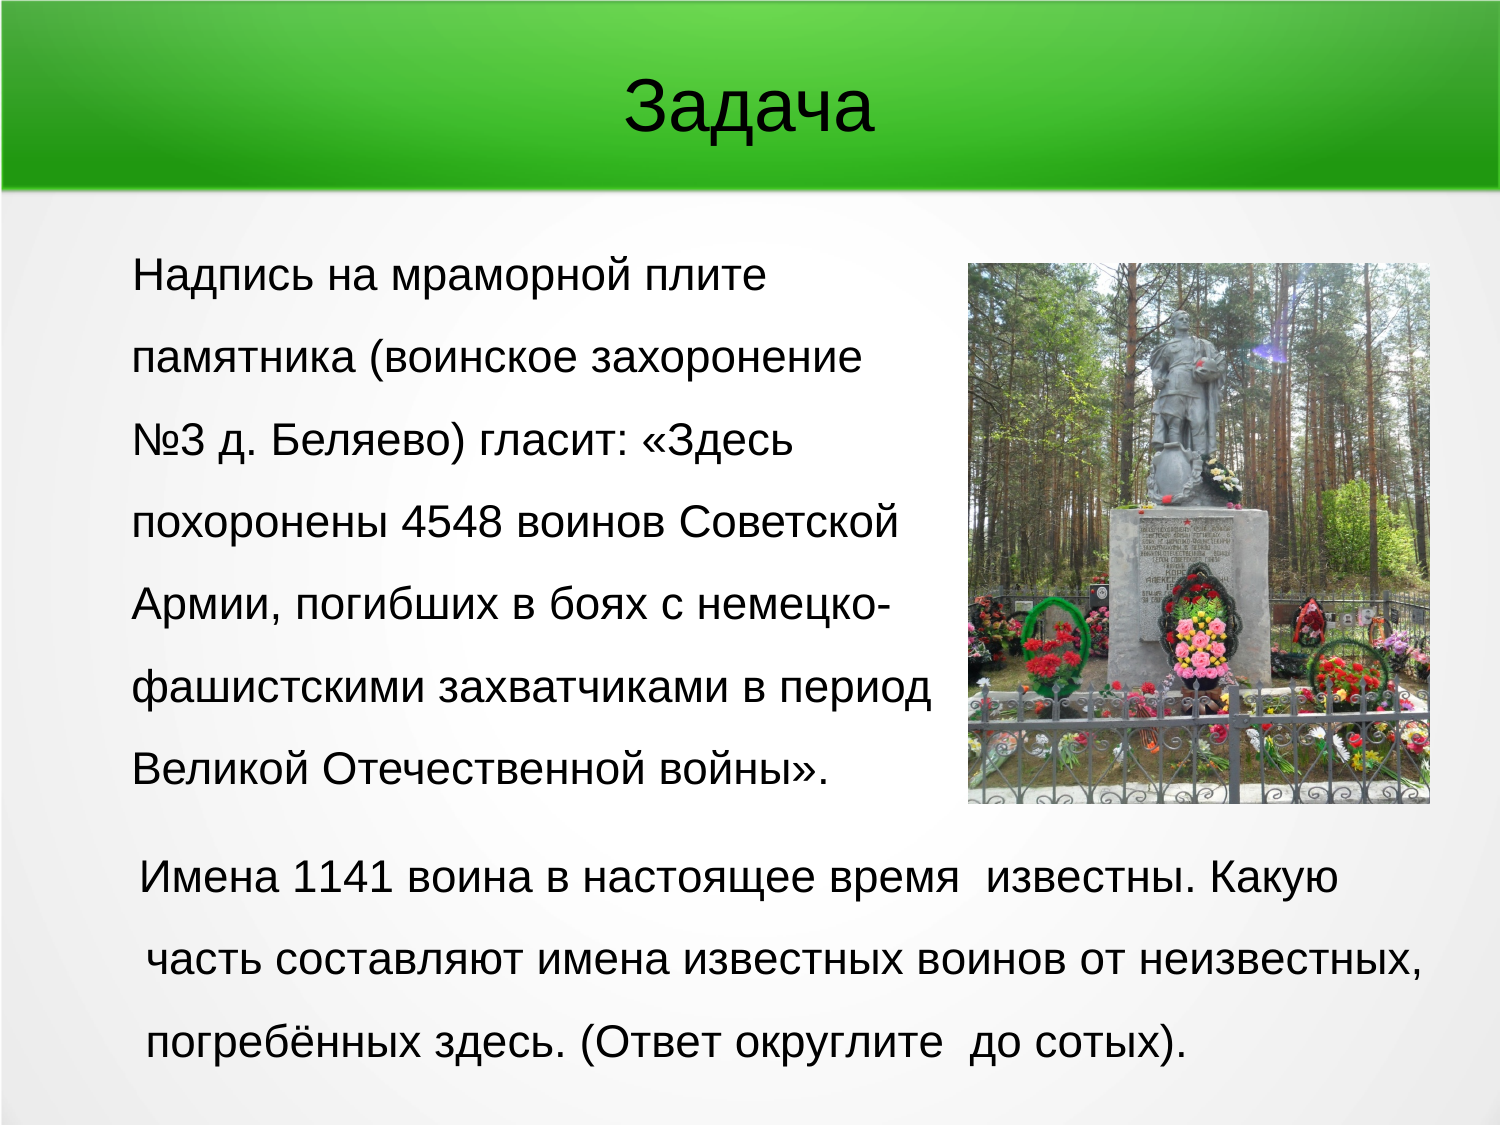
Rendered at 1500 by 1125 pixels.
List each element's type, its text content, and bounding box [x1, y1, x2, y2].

list Надпись на мраморной плите памятника (воинское захоронение №3 д. Беляево) гласит: «Здесь похоронены 4548 воинов Советской Армии, погибших в боях с немецко-фашистскими захватчиками в период Великой Отечественной войны». [75, 212, 945, 804]
text_box Имена 1141 воина в настоящее время известны. Какую часть составляют имена известных воинов от неизвестных, погребённых здесь. (Ответ округлите до сотых). [81, 814, 1431, 1067]
picture [0, 0, 1500, 1125]
title Задача [75, 34, 1424, 179]
